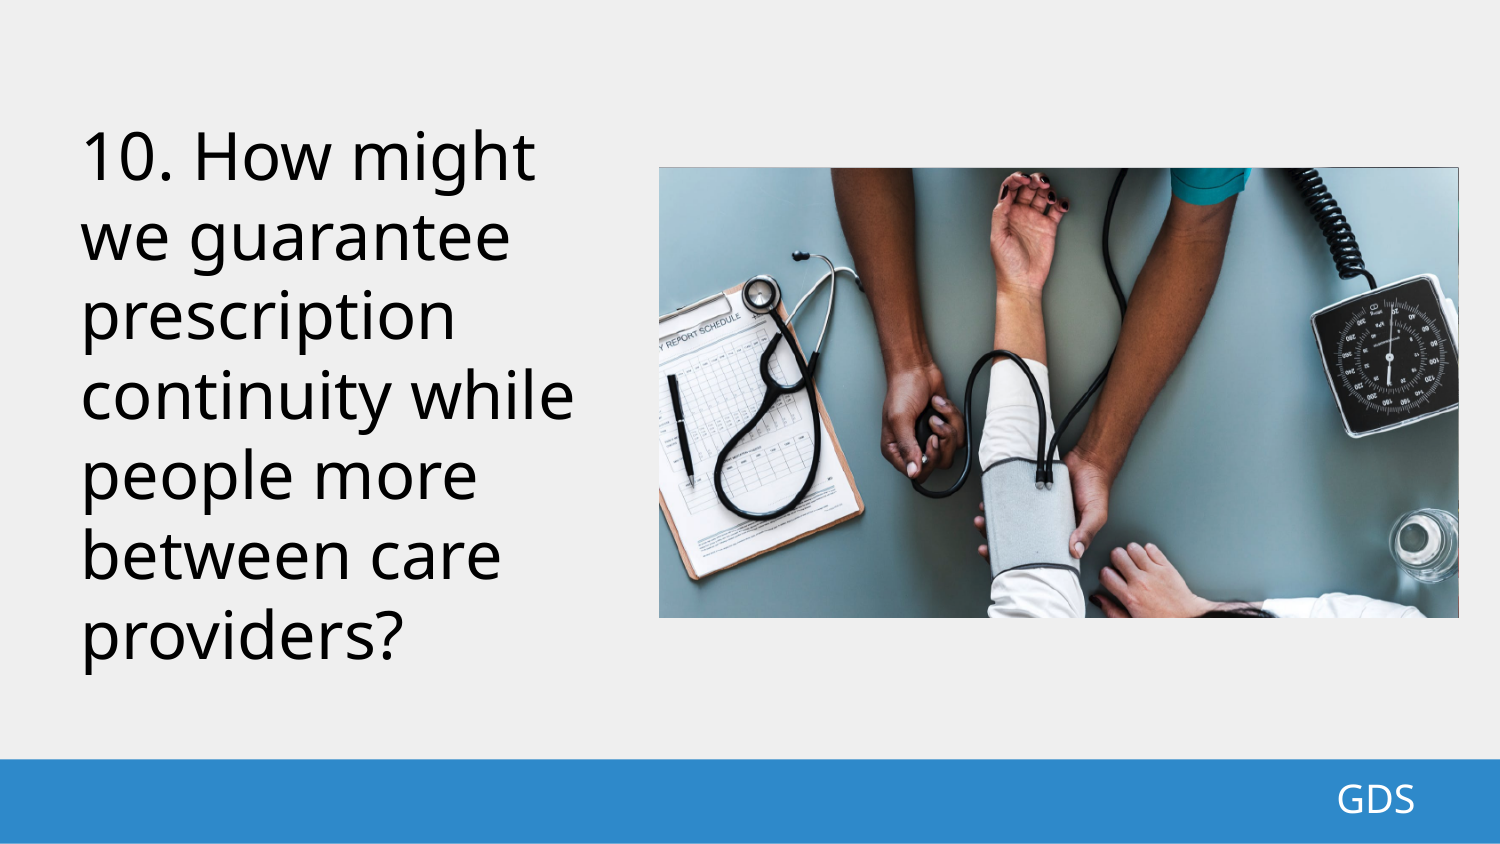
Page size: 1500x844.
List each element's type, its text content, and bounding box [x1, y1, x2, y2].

picture [659, 167, 1459, 618]
text_box 10. How might we guarantee prescription continuity while people more between care providers? [77, 95, 694, 691]
